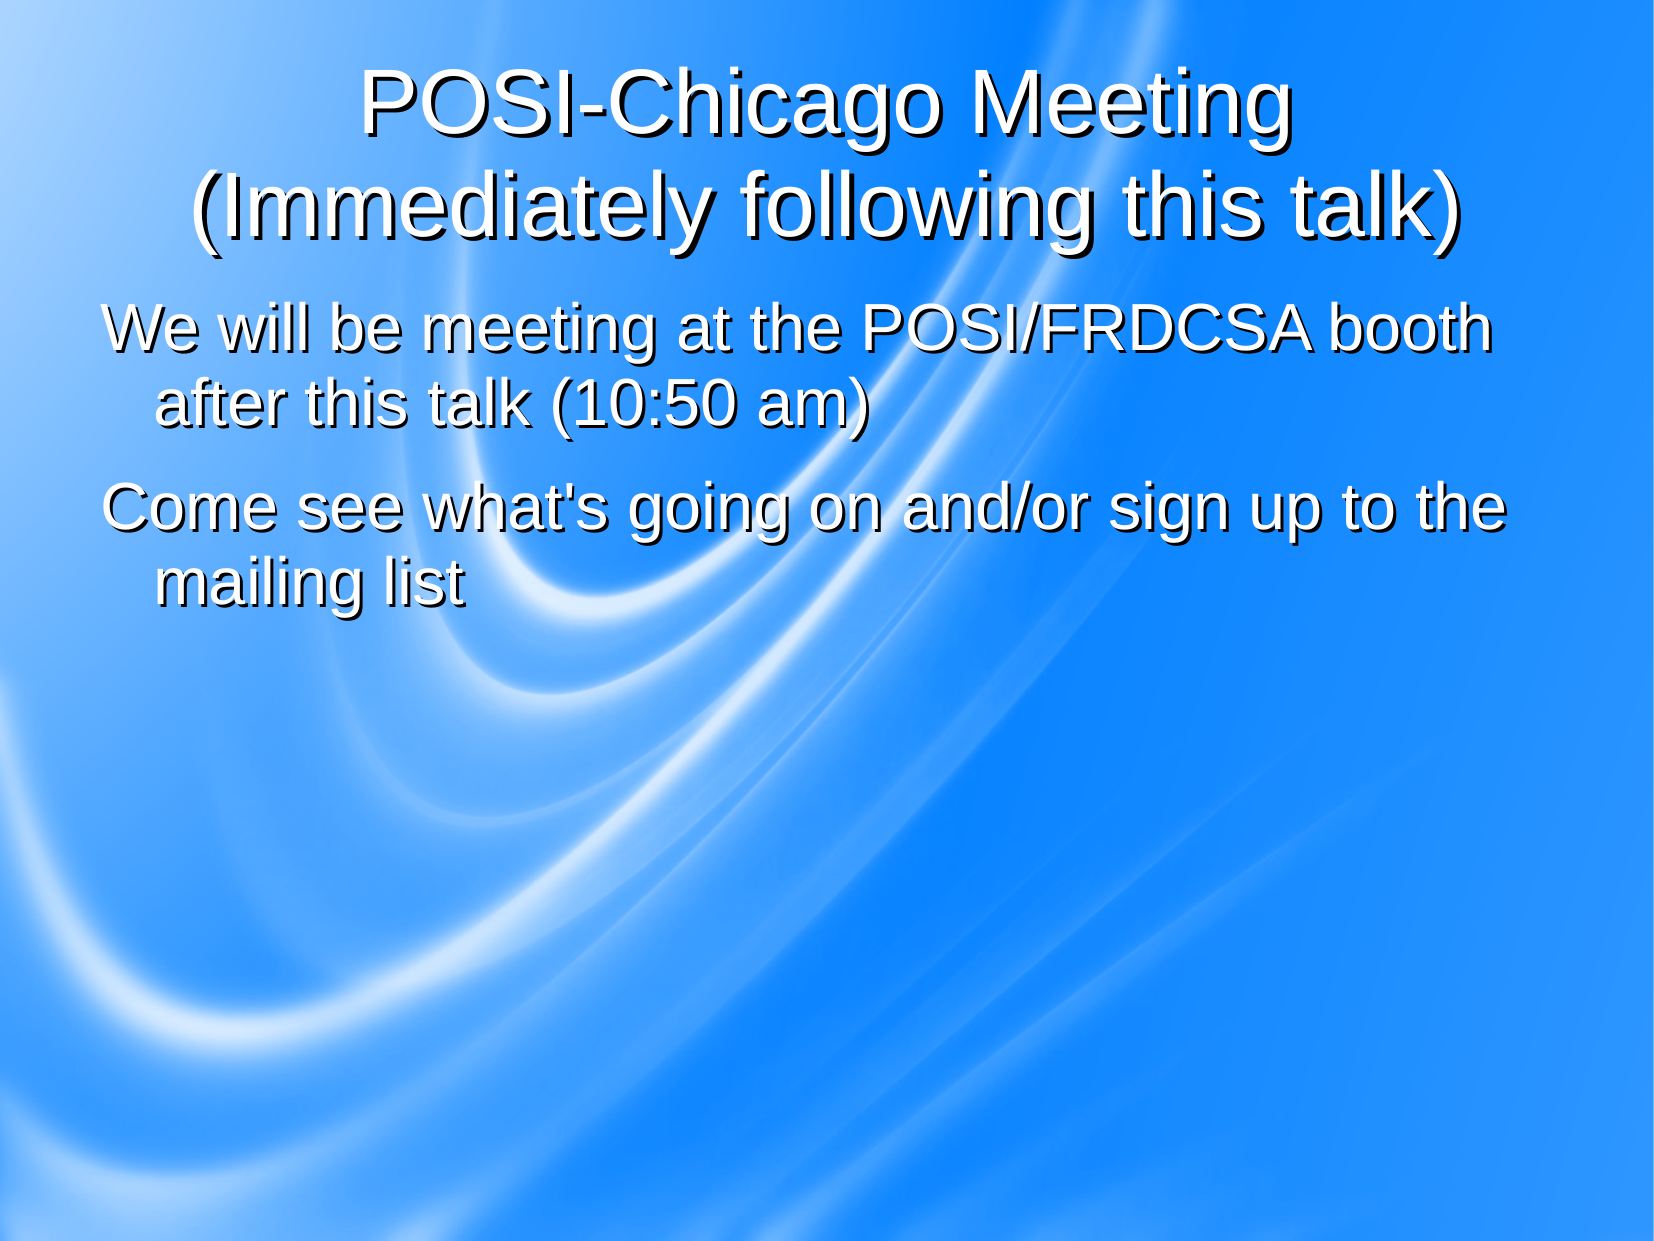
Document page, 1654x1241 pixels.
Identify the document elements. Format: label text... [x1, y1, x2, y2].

list We will be meeting at the POSI/FRDCSA booth after this talk (10:50 am) Come see what's going on and/or sign up to the mailing list [82, 290, 1571, 1094]
picture [0, 0, 1654, 1241]
title POSI-Chicago Meeting (Immediately following this talk) [82, 39, 1571, 267]
